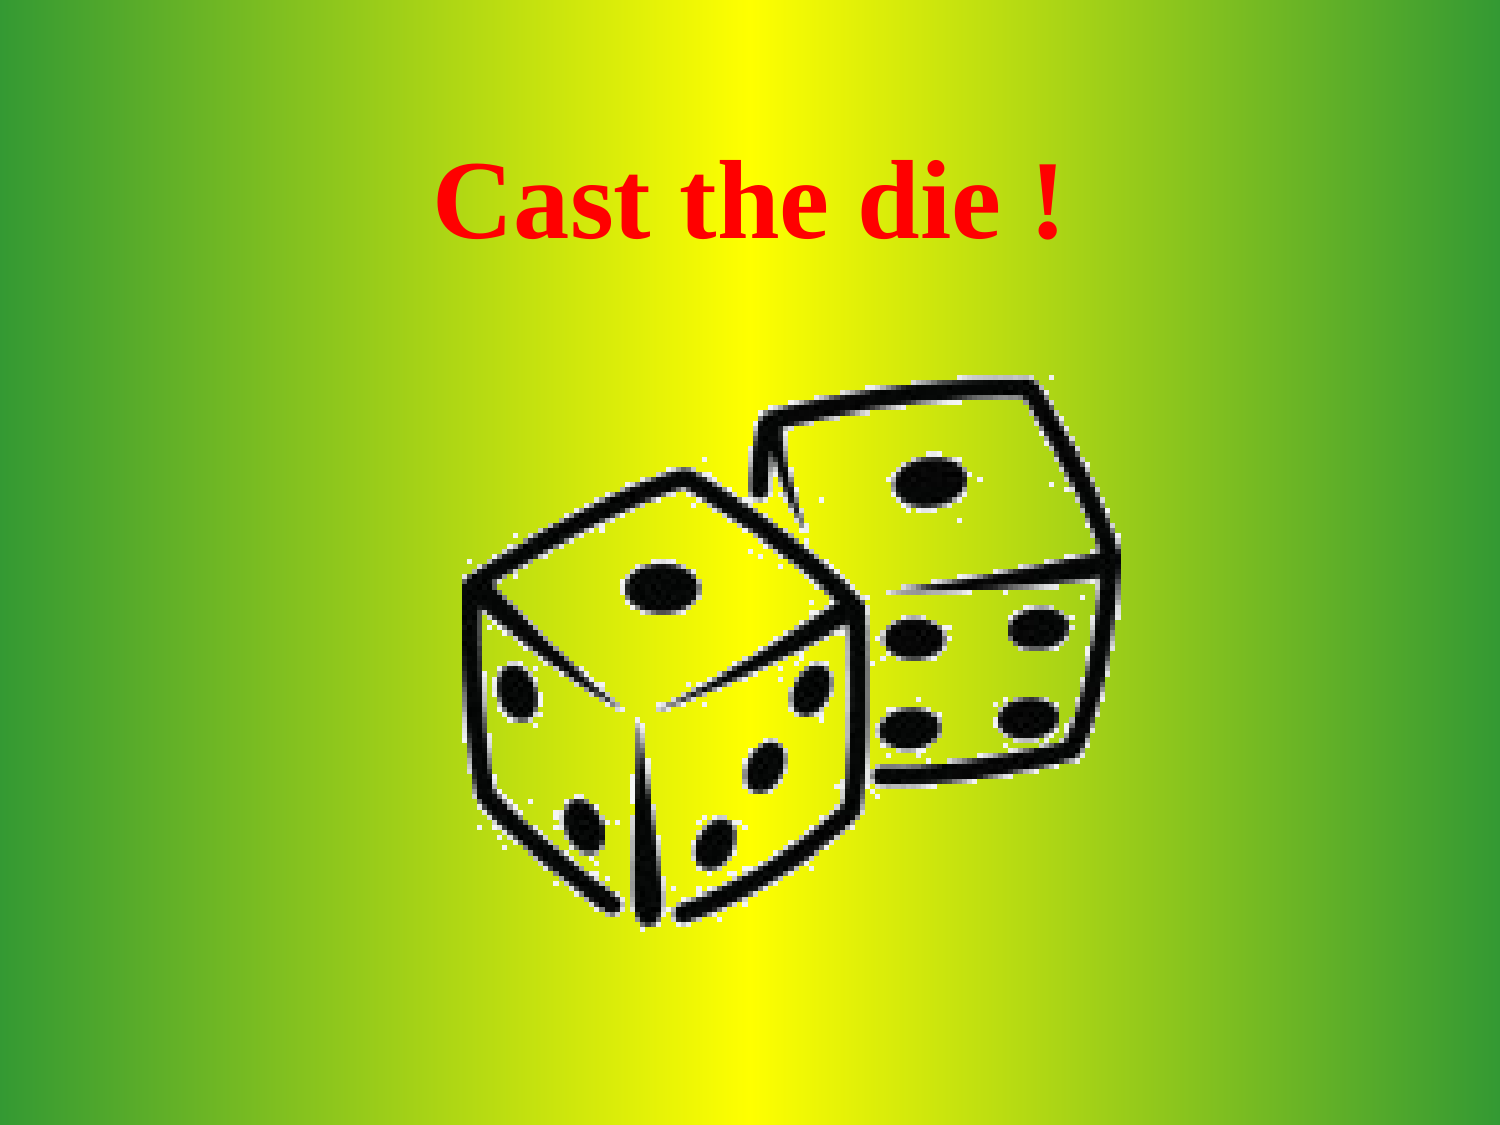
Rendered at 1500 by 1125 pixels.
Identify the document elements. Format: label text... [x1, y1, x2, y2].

picture [462, 324, 1121, 984]
title Cast the die ! [112, 99, 1388, 288]
